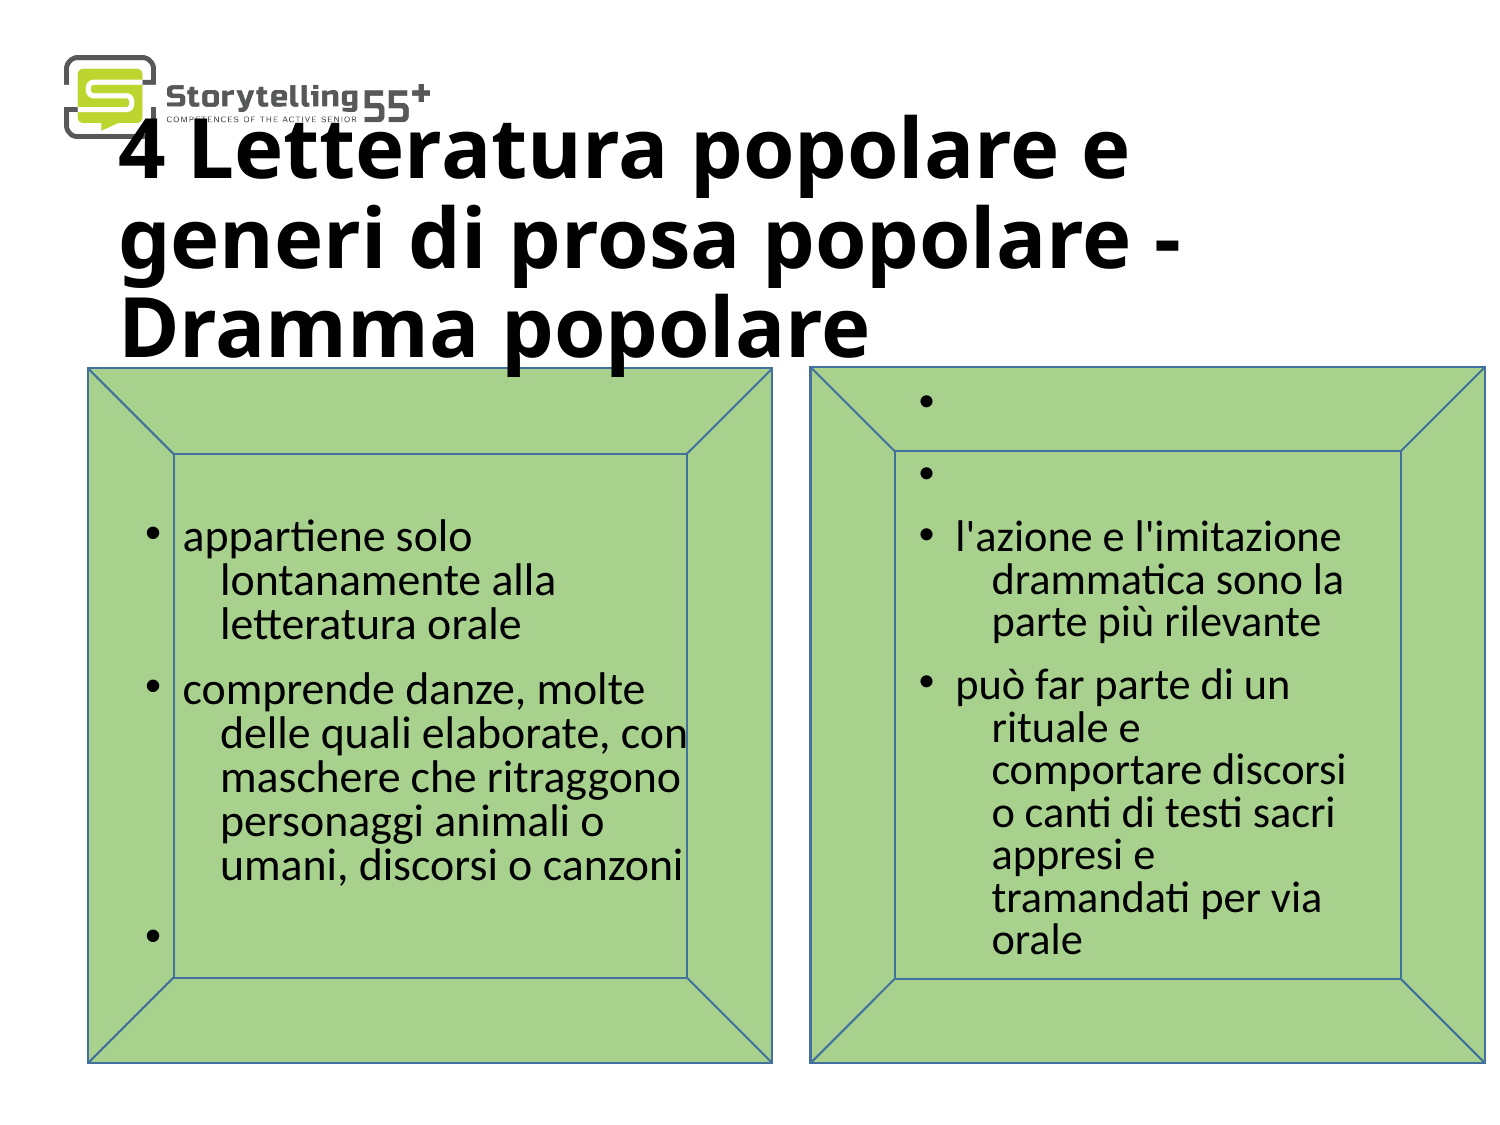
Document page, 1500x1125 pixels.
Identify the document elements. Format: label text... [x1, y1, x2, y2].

text_box [88, 368, 773, 1064]
list appartiene solo lontanamente alla letteratura orale comprende danze, molte delle quali elaborate, con maschere che ritraggono personaggi animali o umani, discorsi o canzoni [130, 433, 731, 1079]
picture [64, 55, 430, 139]
title 4 Letteratura popolare e generi di prosa popolare - Dramma popolare [103, 59, 1397, 423]
list l'azione e l'imitazione drammatica sono la parte più rilevante può far parte di un rituale e comportare discorsi o canti di testi sacri appresi e tramandati per via orale [903, 367, 1373, 975]
text_box [810, 367, 1486, 1064]
